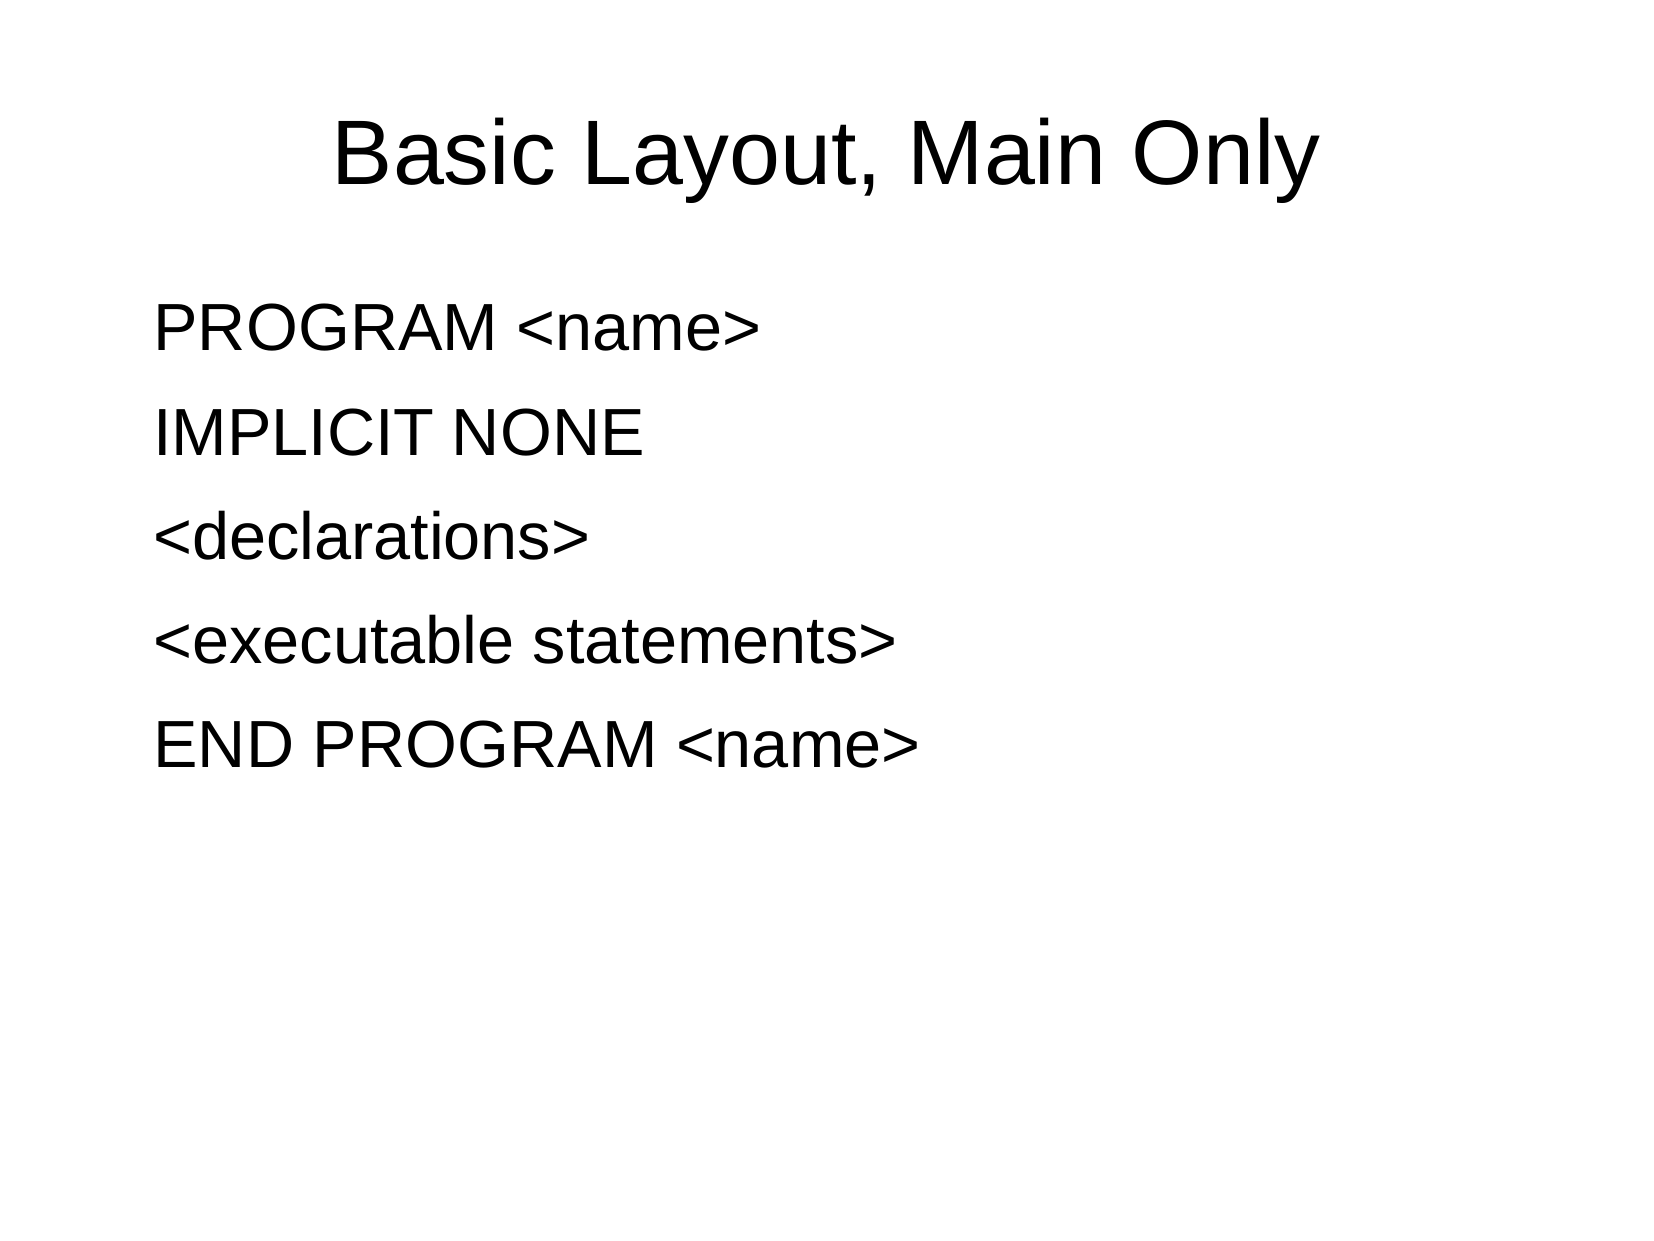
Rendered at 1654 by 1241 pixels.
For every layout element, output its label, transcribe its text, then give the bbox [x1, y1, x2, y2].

title Basic Layout, Main Only [82, 49, 1571, 257]
list PROGRAM <name> IMPLICIT NONE <declarations> <executable statements> END PROGRAM <name> [82, 290, 1571, 1010]
